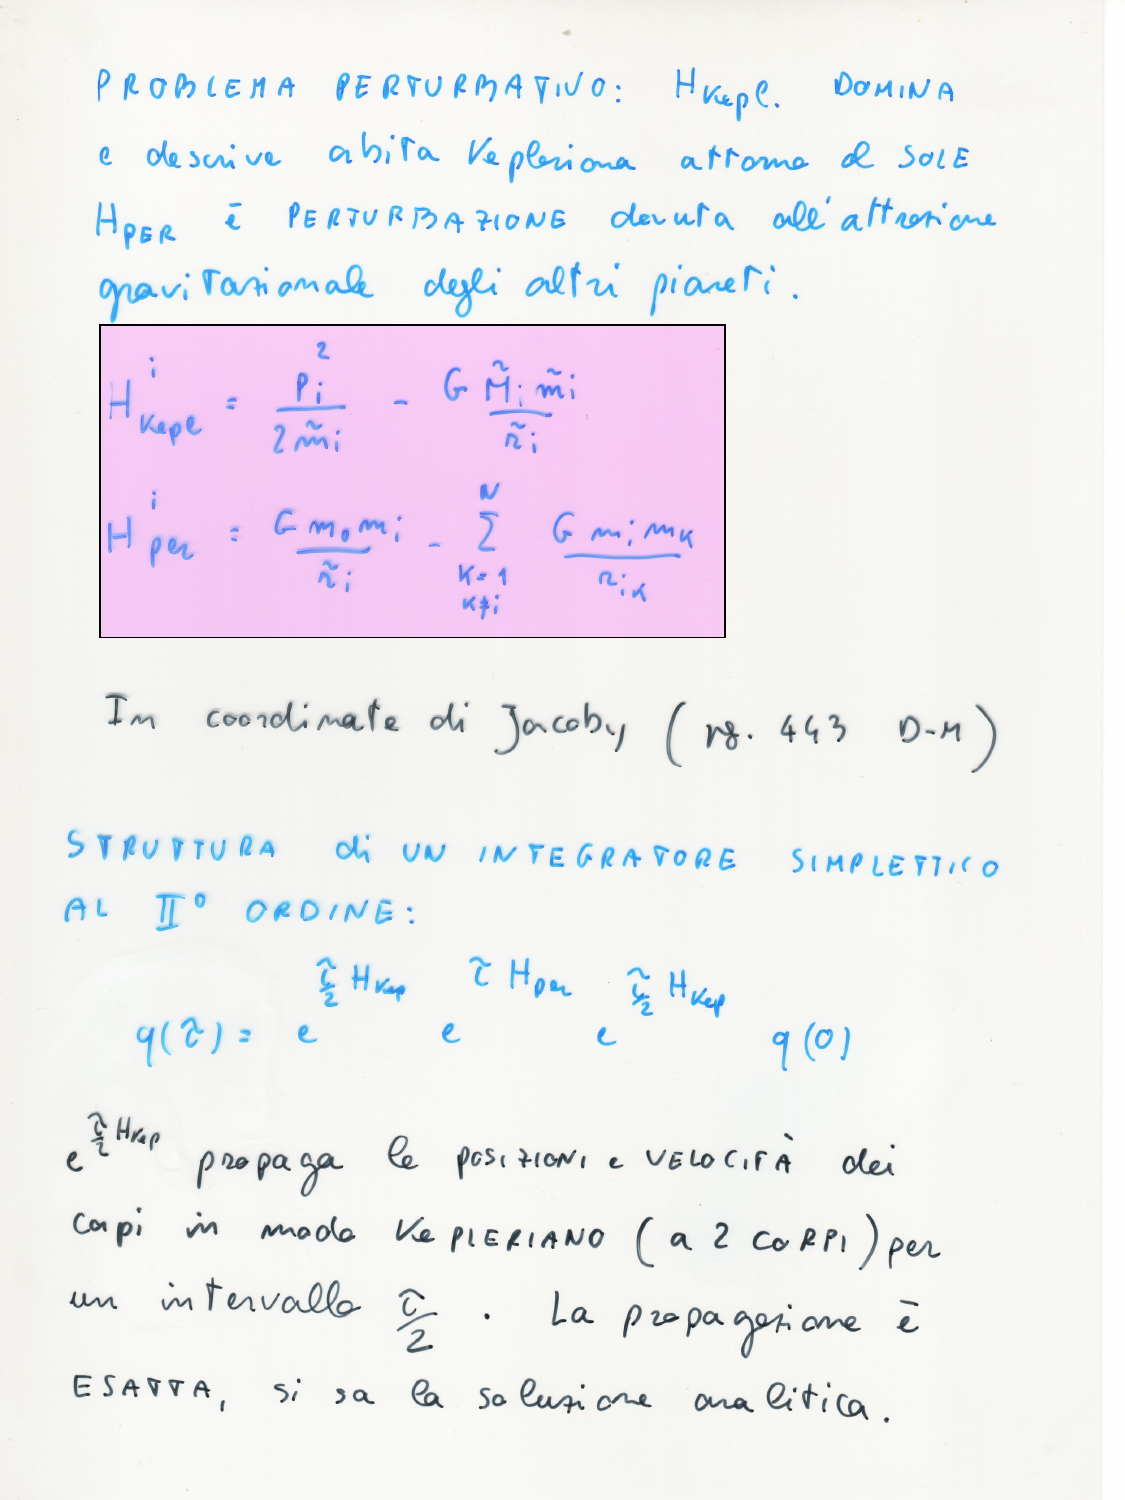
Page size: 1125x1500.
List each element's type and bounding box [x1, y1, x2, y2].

picture [0, 0, 1125, 1500]
text_box [99, 324, 726, 638]
